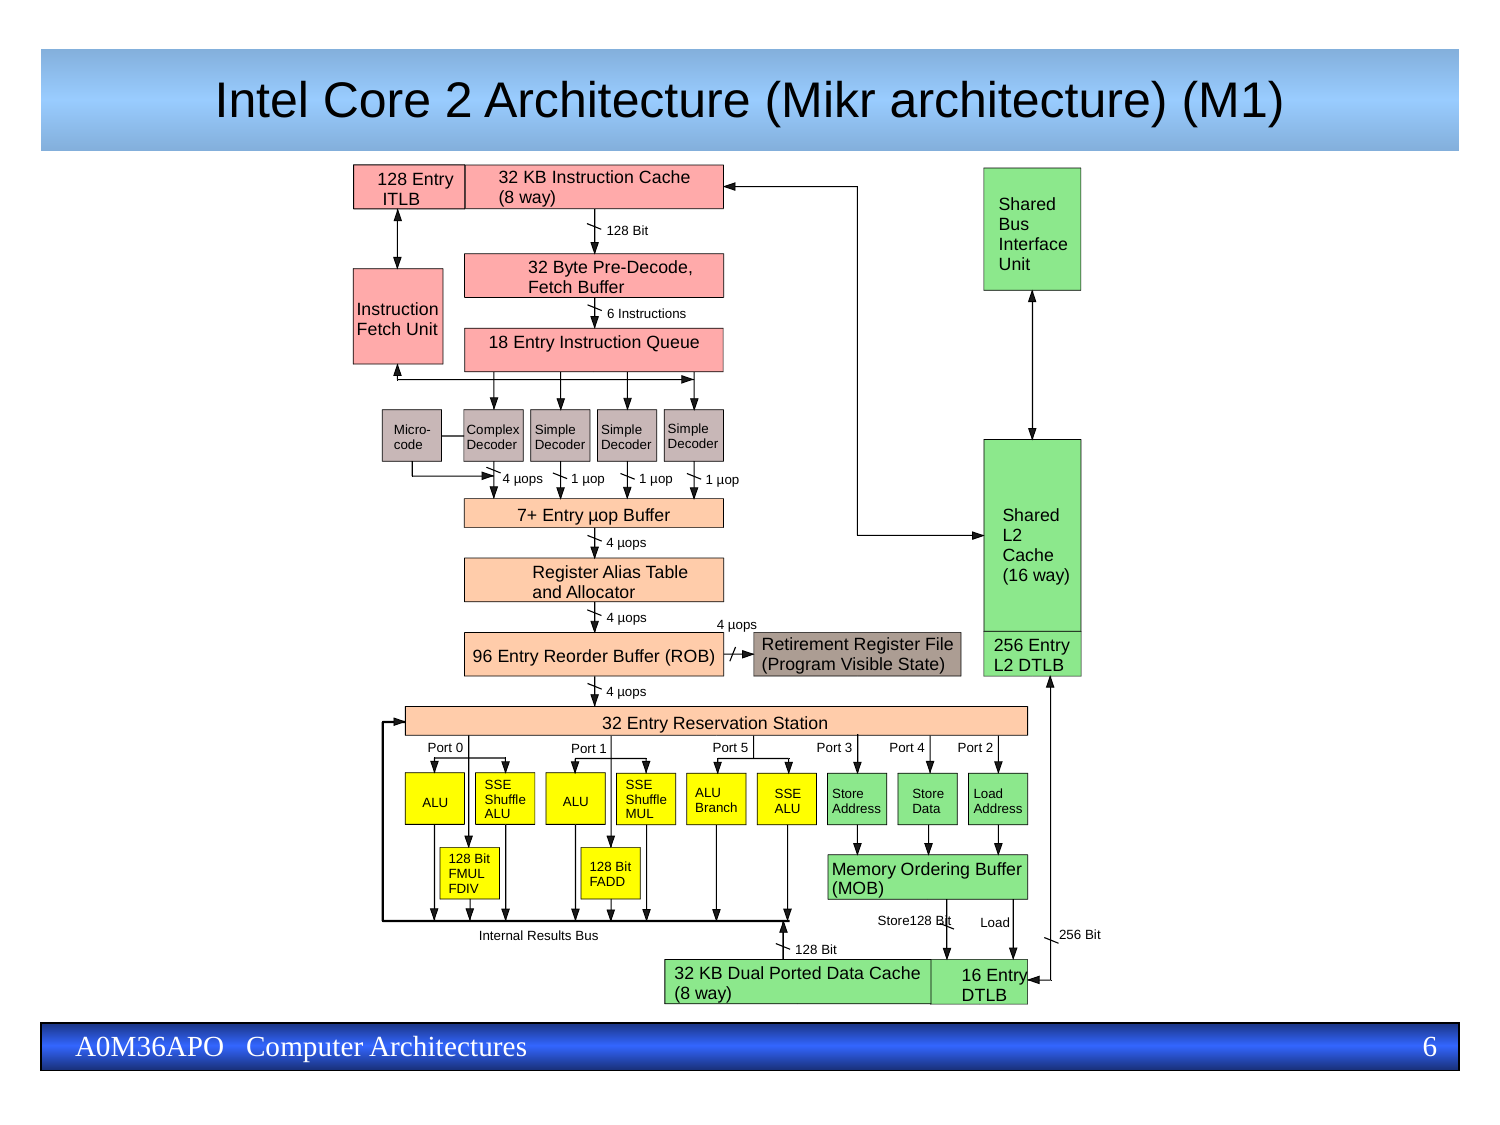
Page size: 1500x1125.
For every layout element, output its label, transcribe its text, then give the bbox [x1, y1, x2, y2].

title Intel Core 2 Architecture (Mikr architecture) (M1) [41, 49, 1459, 151]
chart [349, 162, 1108, 1018]
